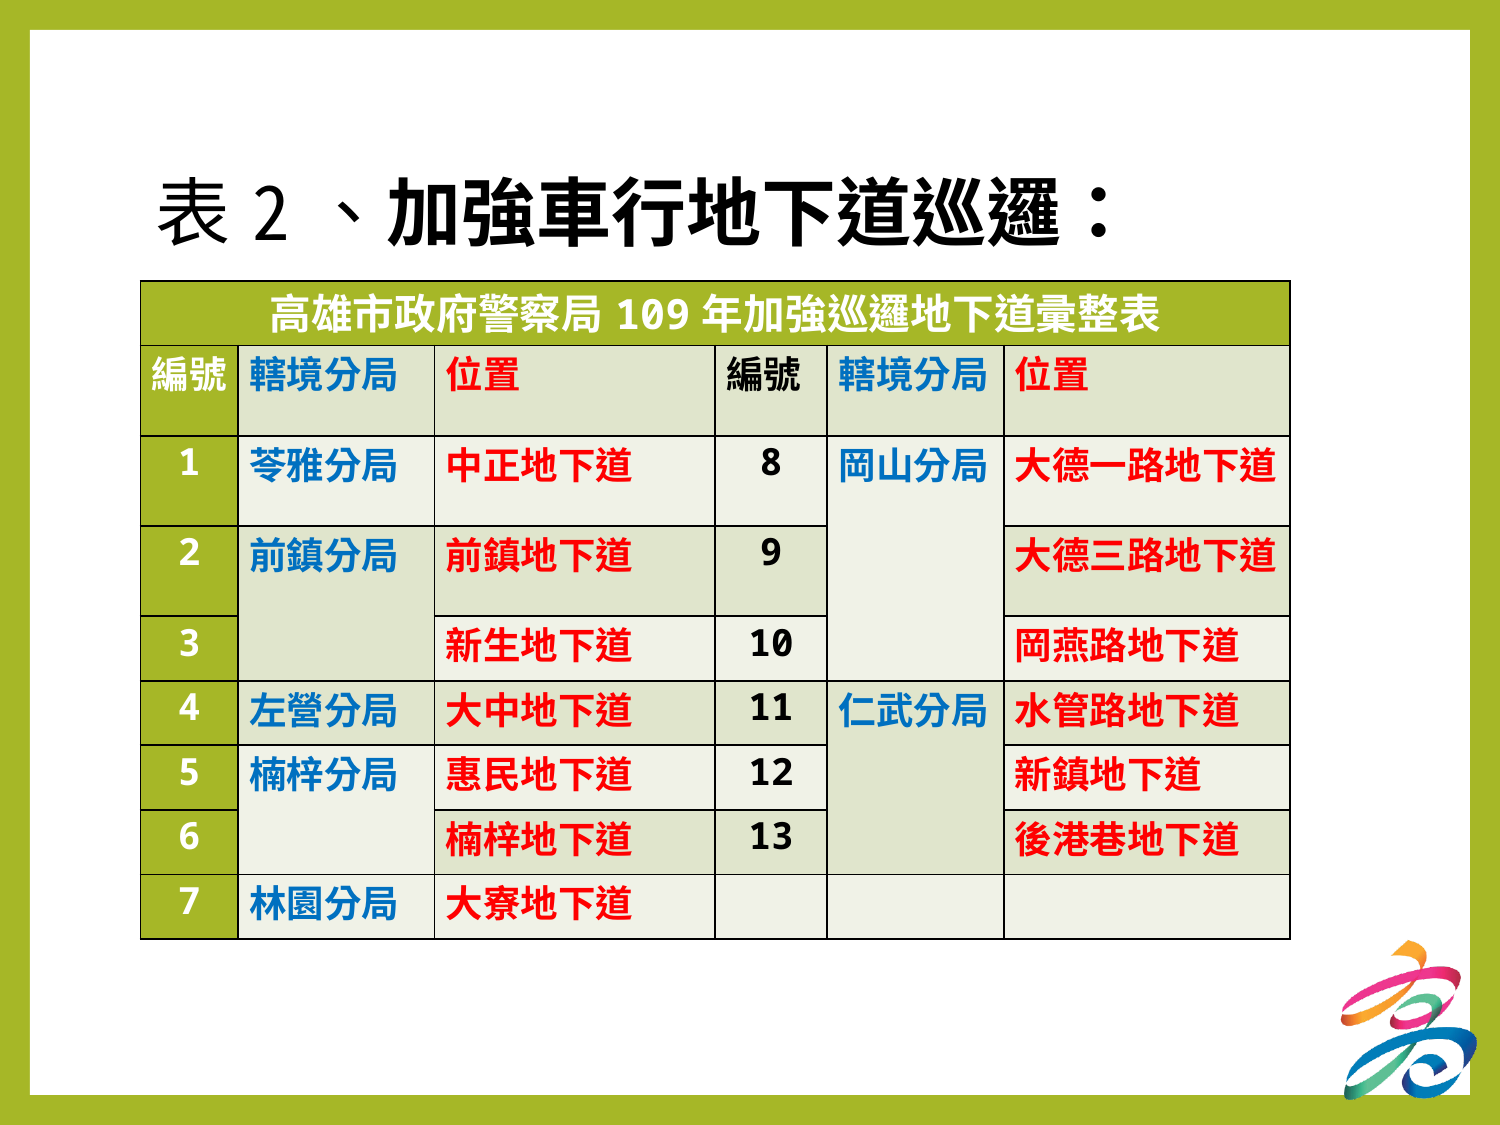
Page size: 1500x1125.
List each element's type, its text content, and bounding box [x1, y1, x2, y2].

table_cell 轄境分局 [828, 346, 1003, 435]
table_cell 9 [716, 527, 826, 615]
table_cell [716, 875, 826, 938]
table_cell 12 [716, 746, 826, 809]
table_header 高雄市政府警察局109年加強巡邏地下道彚整表 [141, 282, 1289, 345]
table_cell 大德一路地下道 [1005, 437, 1289, 525]
table_cell [1005, 875, 1289, 938]
table_cell 新鎮地下道 [1005, 746, 1289, 809]
title 表2、加強車行地下道巡邏： [140, 99, 1089, 280]
table_cell 1 [141, 437, 237, 525]
table_cell 8 [716, 437, 826, 525]
table_cell 位置 [1005, 346, 1289, 435]
table_cell 大寮地下道 [435, 875, 714, 938]
table_cell [828, 875, 1003, 938]
table_cell 3 [141, 617, 237, 680]
table_cell 編號 [716, 346, 826, 435]
table_cell 中正地下道 [435, 437, 714, 525]
table_cell 13 [716, 811, 826, 874]
table_cell 惠民地下道 [435, 746, 714, 809]
table_cell 轄境分局 [239, 346, 434, 435]
table_cell 編號 [141, 346, 237, 435]
table_cell 左營分局 [239, 682, 434, 744]
table_cell 2 [141, 527, 237, 615]
table_cell 位置 [435, 346, 714, 435]
table_cell 7 [141, 875, 237, 938]
table_cell 前鎮分局 [239, 527, 434, 680]
table_cell 10 [716, 617, 826, 680]
table_cell 11 [716, 682, 826, 744]
table_cell 大中地下道 [435, 682, 714, 744]
table_cell 6 [141, 811, 237, 874]
table_cell 後港巷地下道 [1005, 811, 1289, 874]
table_cell 仁武分局 [828, 682, 1003, 874]
table_cell 岡燕路地下道 [1005, 617, 1289, 680]
table_cell 新生地下道 [435, 617, 714, 680]
table_cell 林園分局 [239, 875, 434, 938]
table_cell 4 [141, 682, 237, 744]
table_cell 前鎮地下道 [435, 527, 714, 615]
table_cell 楠梓地下道 [435, 811, 714, 874]
table_cell 5 [141, 746, 237, 809]
picture [1340, 939, 1477, 1100]
table_cell 大德三路地下道 [1005, 527, 1289, 615]
table_cell 苓雅分局 [239, 437, 434, 525]
table_cell 楠梓分局 [239, 746, 434, 874]
table_cell 岡山分局 [828, 437, 1003, 680]
table_cell 水管路地下道 [1005, 682, 1289, 744]
